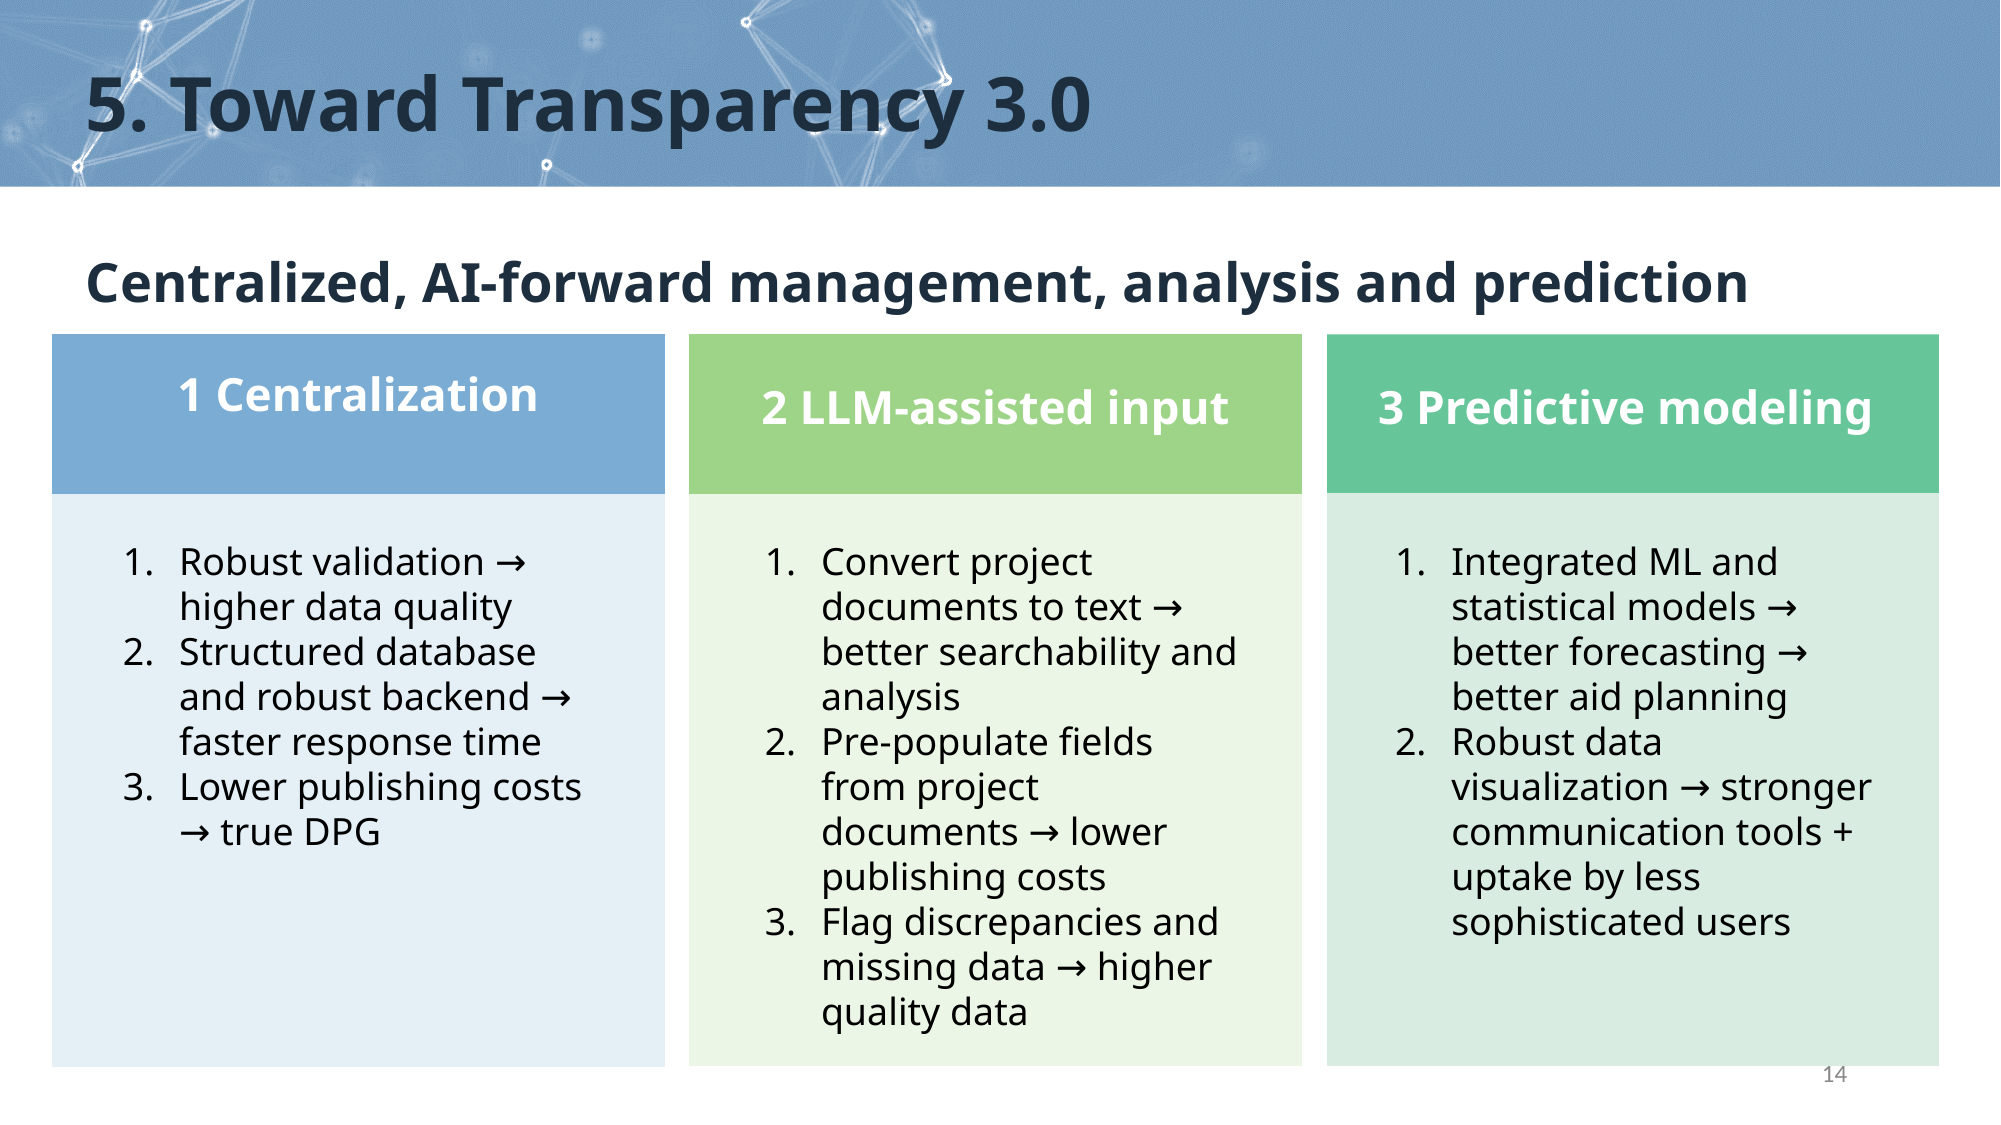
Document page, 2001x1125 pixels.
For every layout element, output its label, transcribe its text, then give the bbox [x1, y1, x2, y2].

text_box 5. Toward Transparency 3.0 [70, 40, 1796, 174]
text_box [0, 186, 2000, 1125]
text_box Convert project documents to text → better searchability and analysis Pre-populate fields from project documents → lower publishing costs Flag discrepancies and missing data → higher quality data [730, 523, 1261, 1028]
picture [52, 334, 665, 1067]
text_box Integrated ML and statistical models → better forecasting → better aid planning Robust data visualization → stronger communication tools + uptake by less sophisticated users [1361, 523, 1891, 1028]
text_box 3 Predictive modeling [1344, 369, 1907, 450]
text_box Robust validation → higher data quality Structured database and robust backend → faster response time Lower publishing costs → true DPG [89, 523, 619, 1028]
slide_number <number> [1412, 1066, 1863, 1103]
text_box Centralized, AI-forward management, analysis and prediction [70, 230, 1921, 321]
text_box 2 LLM-assisted input [714, 369, 1277, 450]
text_box 1 Centralization [69, 357, 647, 437]
picture [0, 0, 2000, 186]
picture [689, 334, 1302, 1067]
